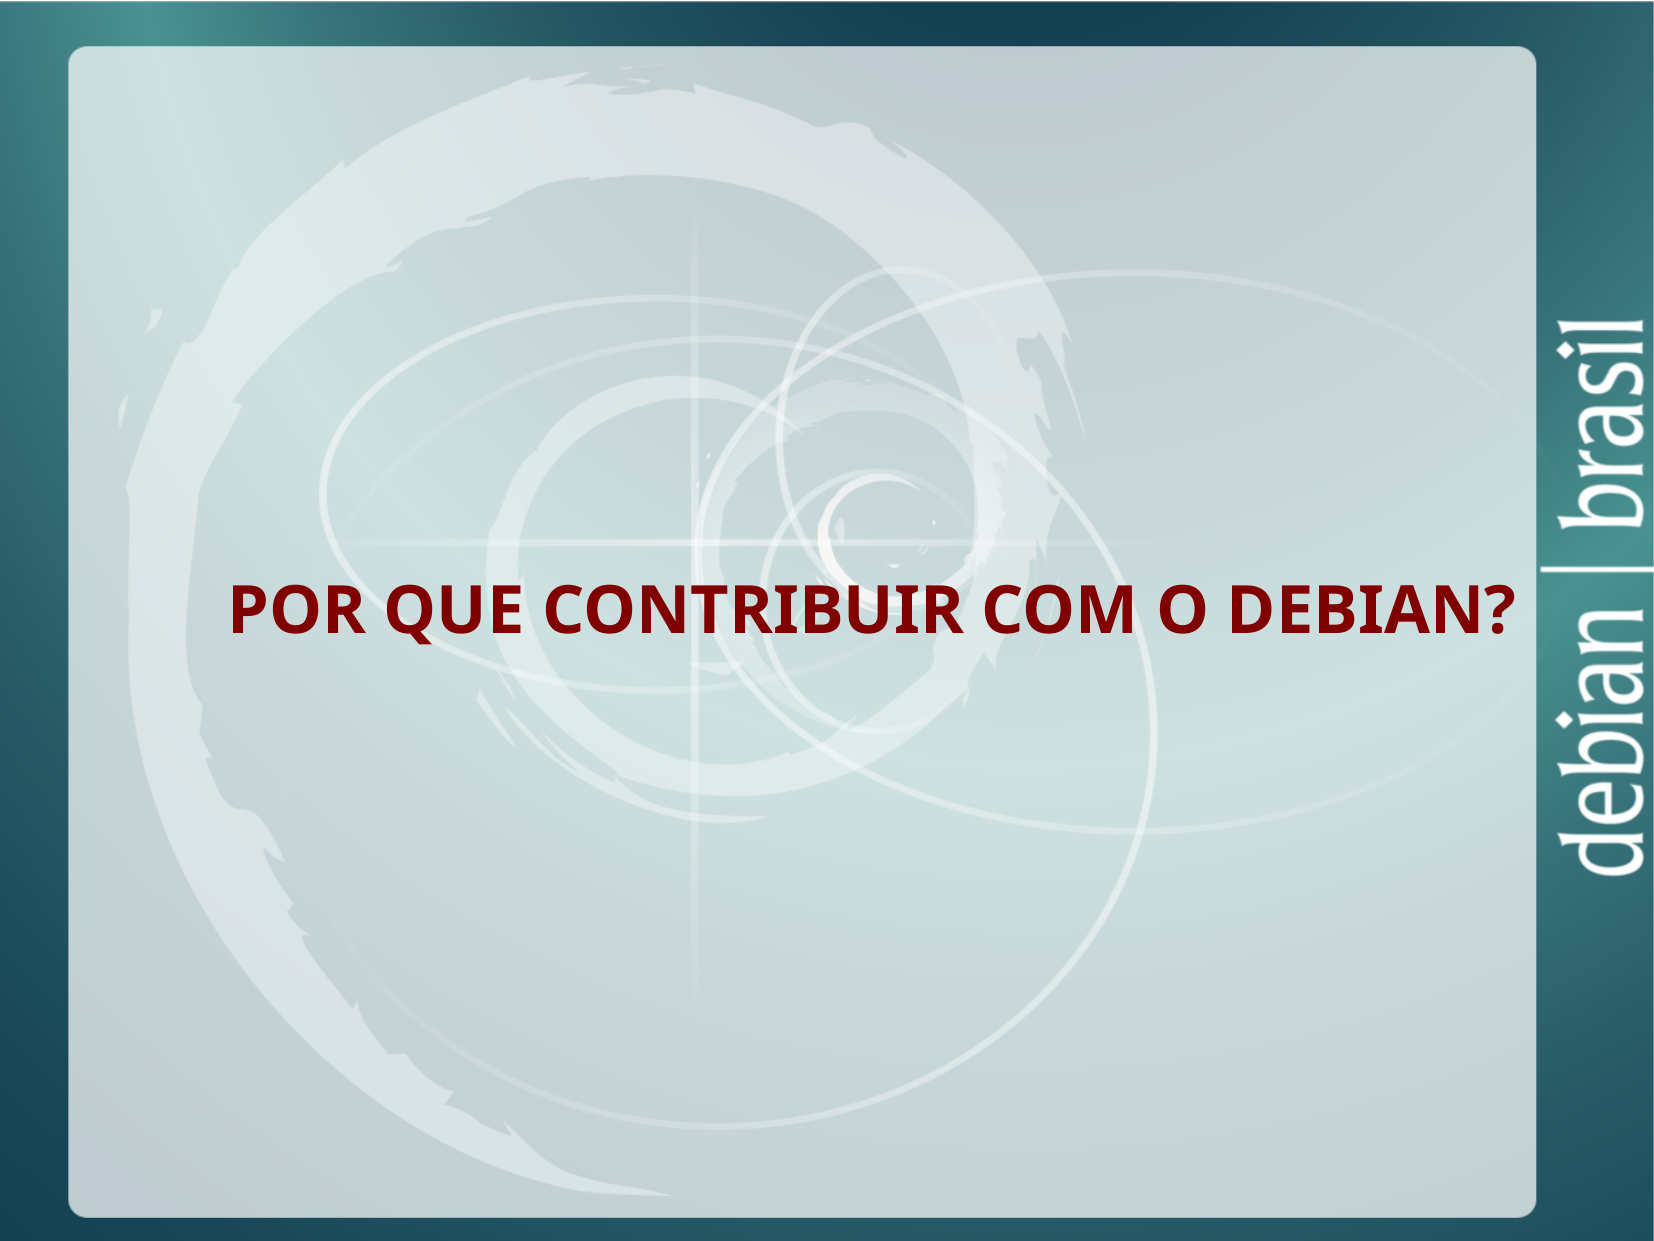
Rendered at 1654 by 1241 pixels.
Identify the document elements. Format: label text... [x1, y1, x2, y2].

picture [0, 0, 1654, 1241]
text_box POR QUE CONTRIBUIR COM O DEBIAN? [212, 555, 1654, 660]
